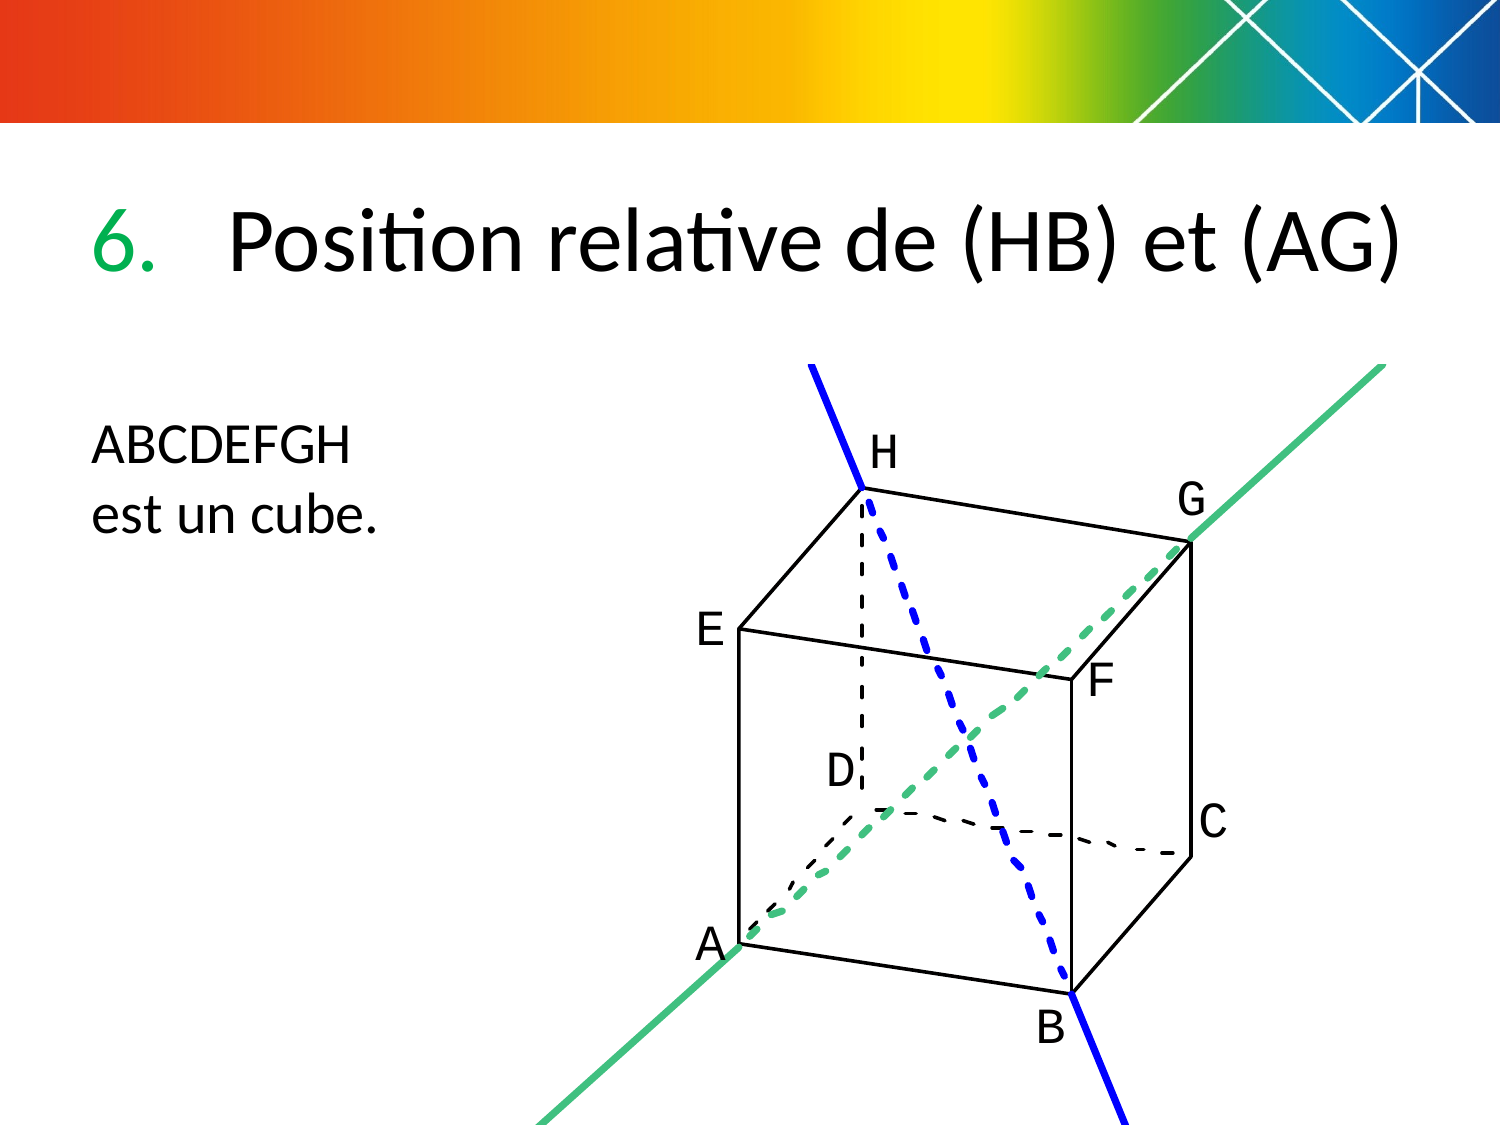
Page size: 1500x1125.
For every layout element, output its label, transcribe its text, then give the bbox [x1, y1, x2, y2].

title Position relative de (HB) et (AG) [75, 163, 1500, 305]
picture [0, 0, 1359, 123]
picture [1340, 0, 1500, 123]
text_box ABCDEFGH est un cube. [76, 397, 479, 553]
picture [478, 364, 1459, 1125]
